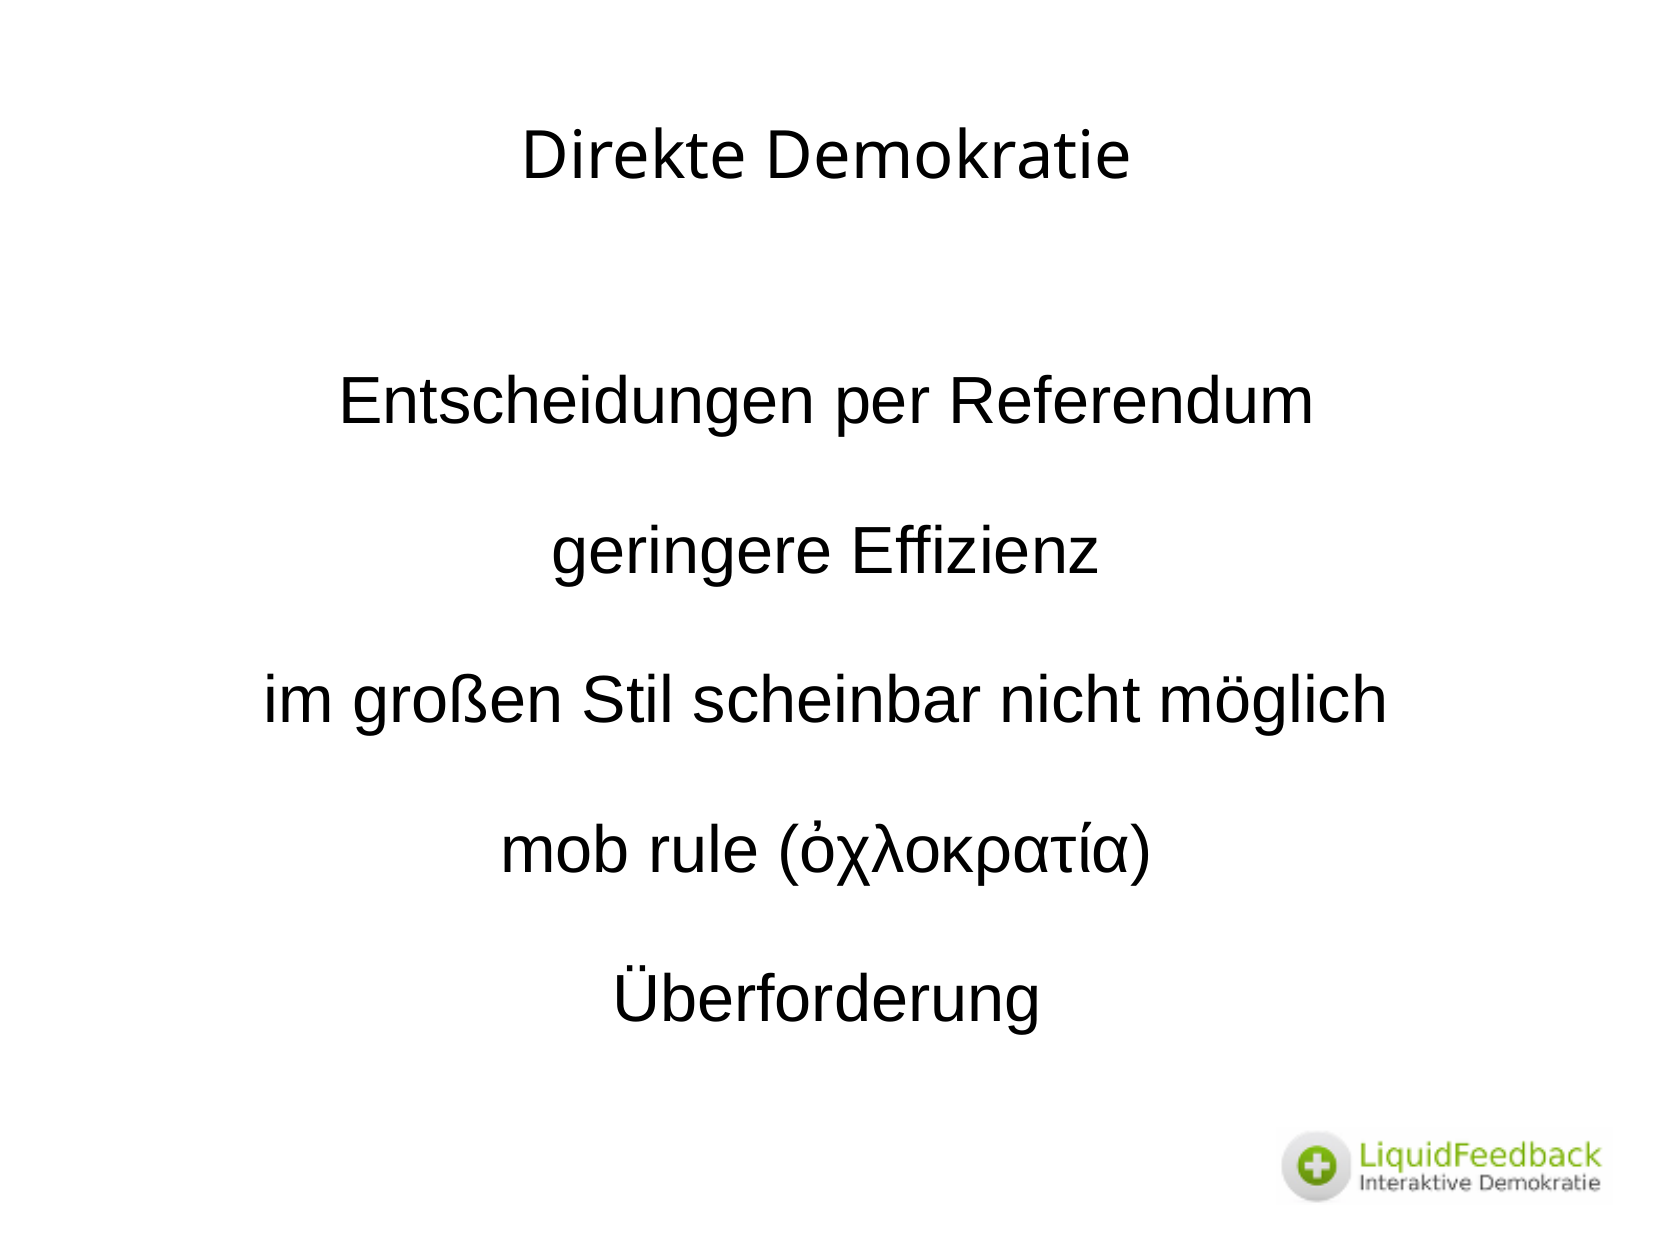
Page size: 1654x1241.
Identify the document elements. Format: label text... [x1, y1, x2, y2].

title Direkte Demokratie [82, 49, 1571, 257]
picture [1276, 1127, 1613, 1205]
subtitle Entscheidungen per Referendum geringere Effizienz im großen Stil scheinbar nicht möglich mob rule (ὀχλοκρατία) Überforderung [82, 290, 1571, 1109]
